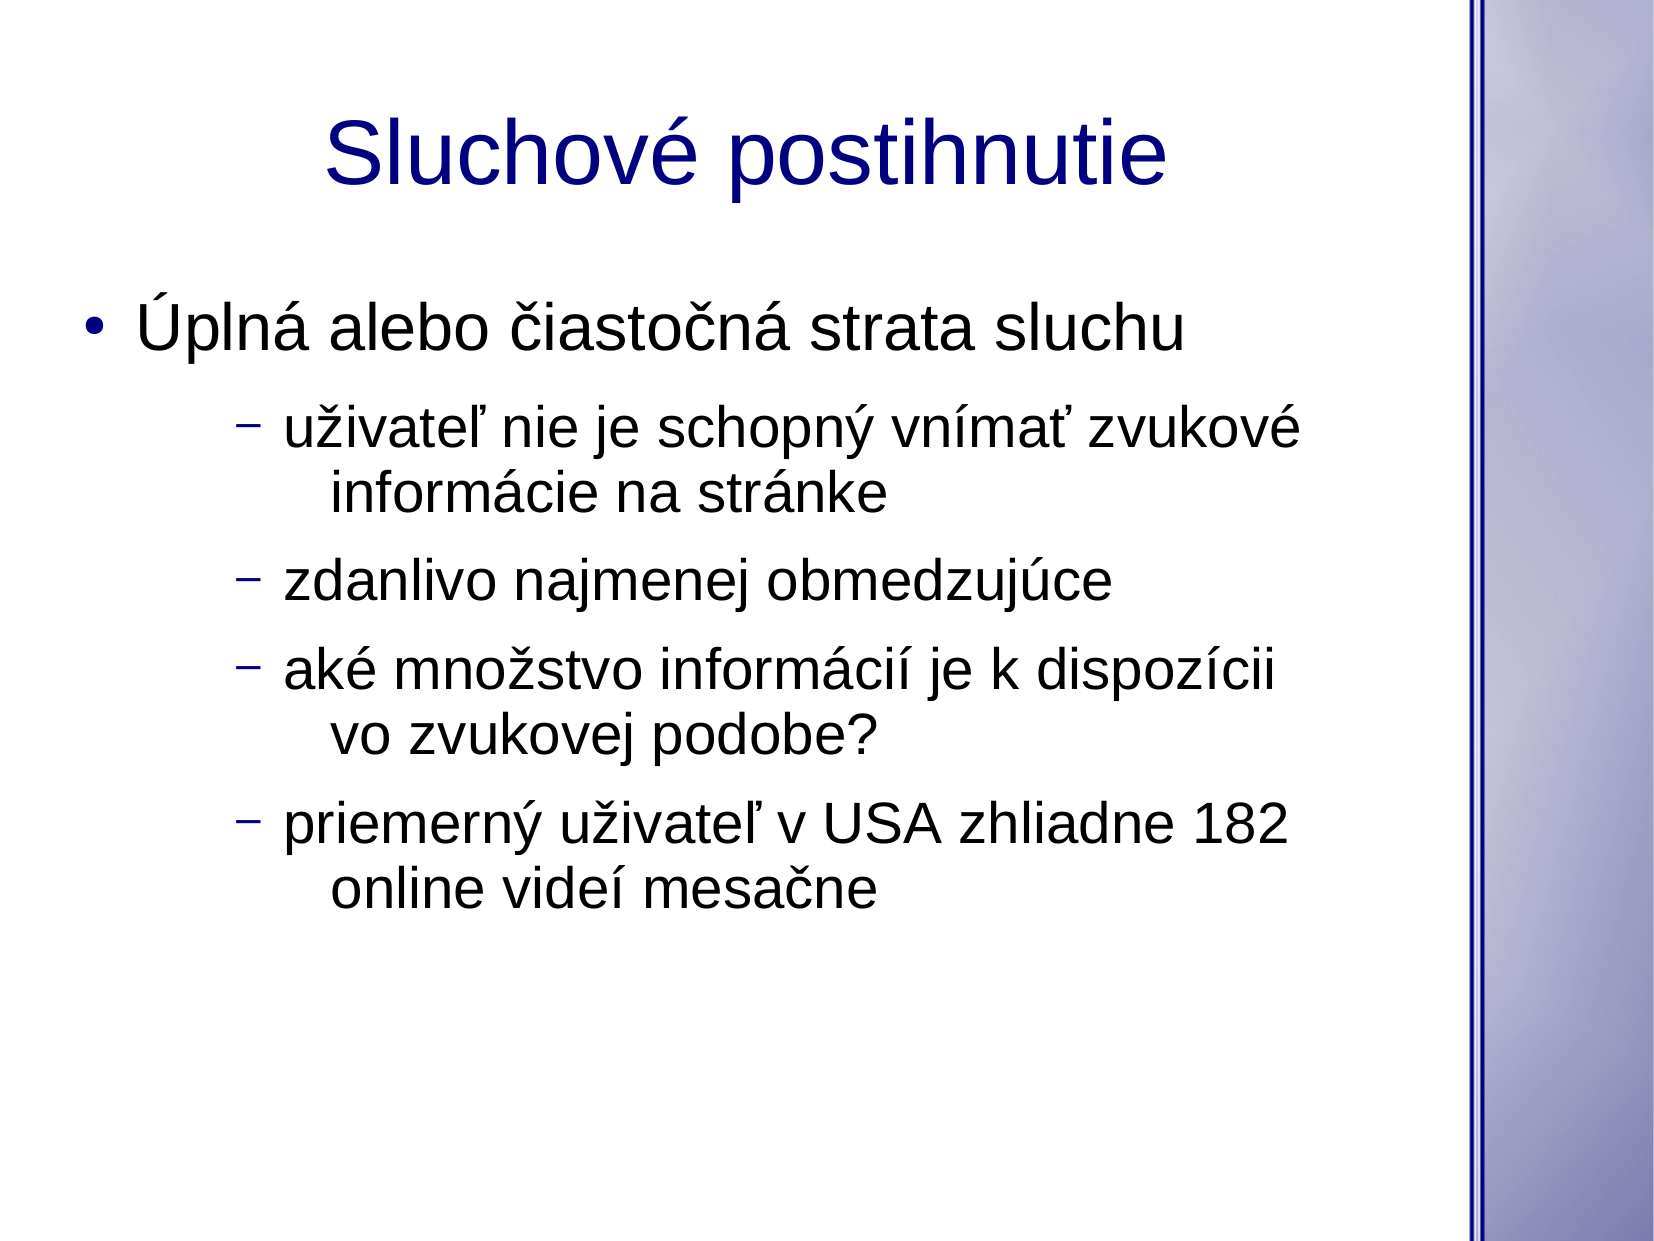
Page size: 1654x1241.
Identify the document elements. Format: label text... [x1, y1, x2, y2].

list Úplná alebo čiastočná strata sluchu uživateľ nie je schopný vnímať zvukové informácie na stránke zdanlivo najmenej obmedzujúce aké množstvo informácií je k dispozícii vo zvukovej podobe? priemerný uživateľ v USA zhliadne 182 online videí mesačne [47, 290, 1447, 1094]
picture [0, 0, 1654, 1241]
title Sluchové postihnutie [47, 56, 1447, 250]
